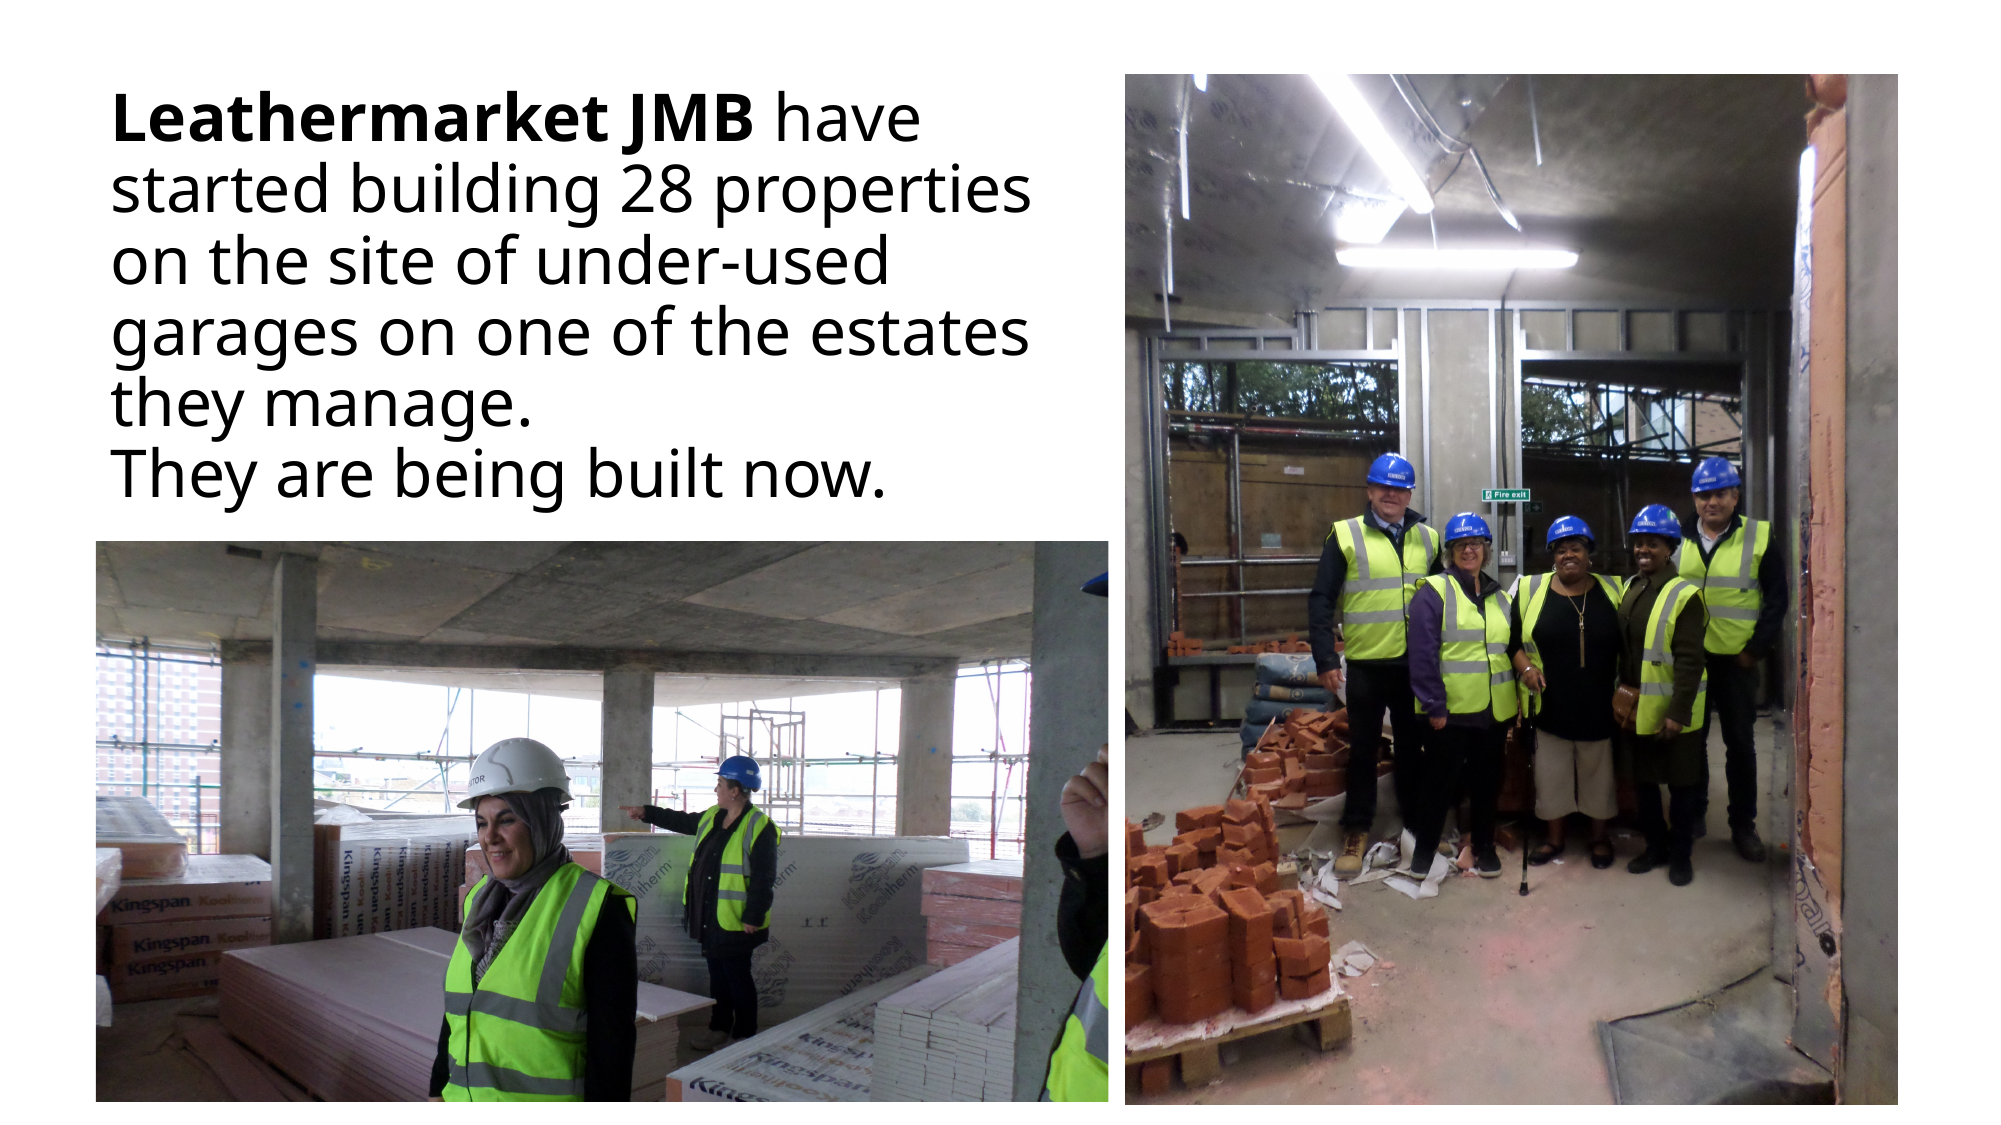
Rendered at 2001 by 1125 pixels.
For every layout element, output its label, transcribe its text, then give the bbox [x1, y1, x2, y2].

picture [95, 541, 1109, 1102]
picture [1125, 75, 1898, 1105]
title Leathermarket JMB have started building 28 properties on the site of under-used garages on one of the estates they manage. They are being built now. [95, 75, 1092, 520]
